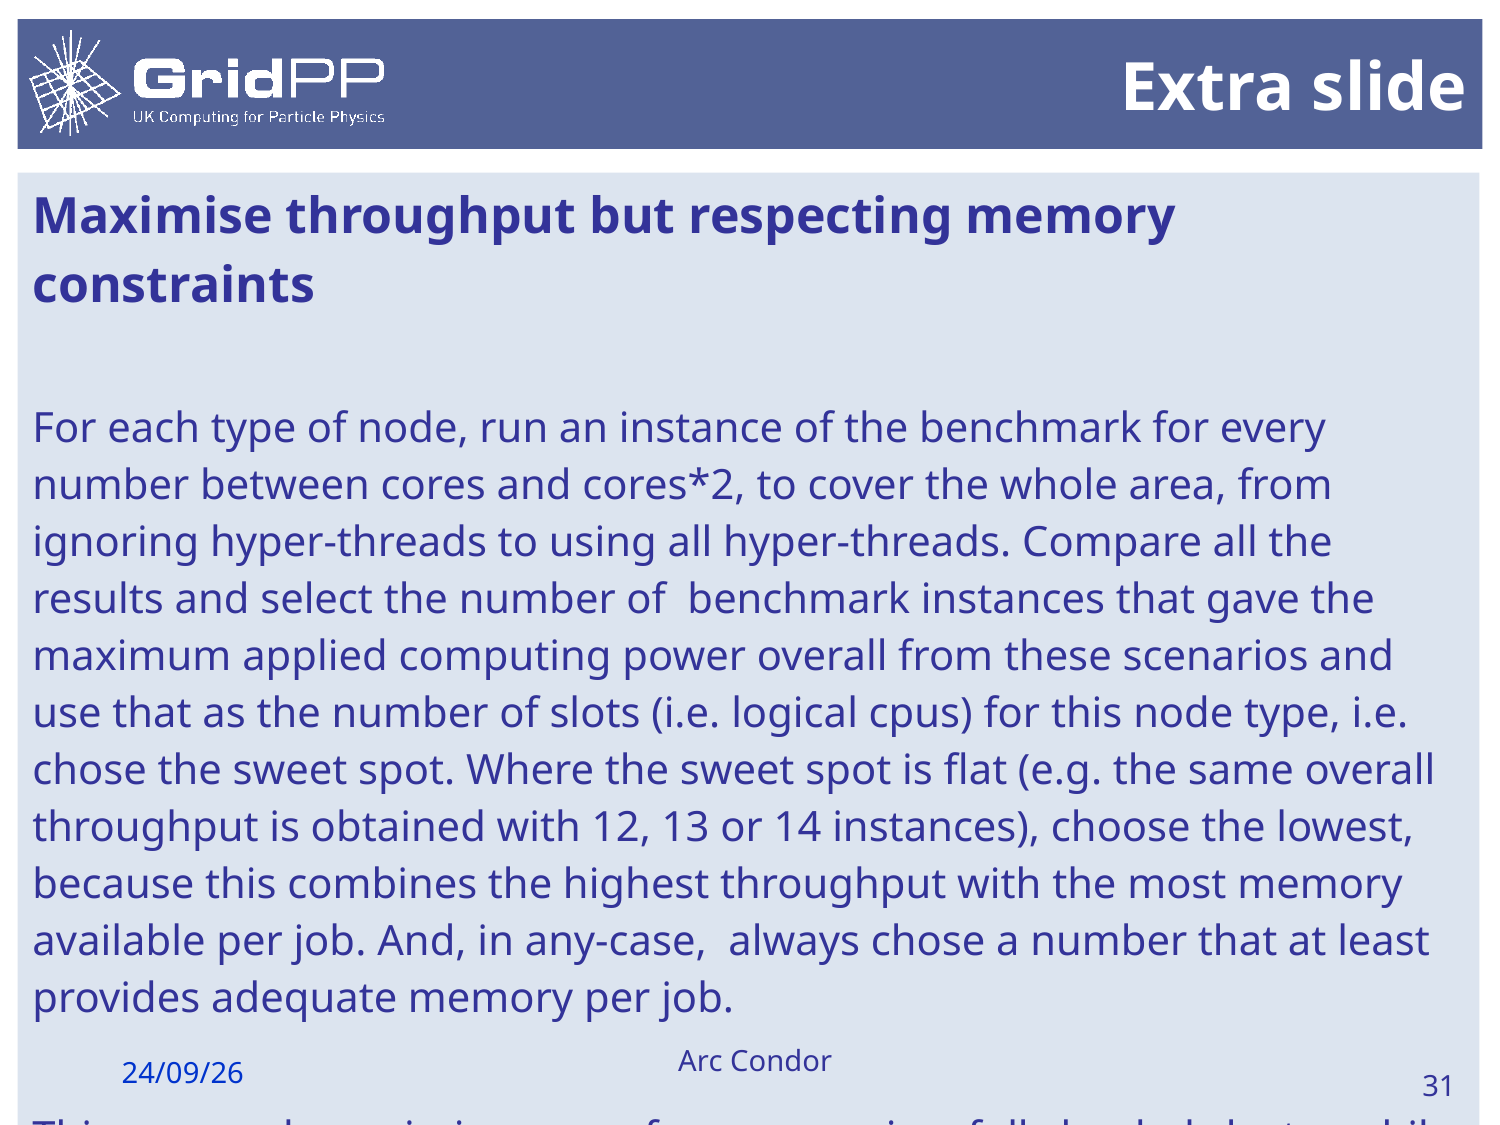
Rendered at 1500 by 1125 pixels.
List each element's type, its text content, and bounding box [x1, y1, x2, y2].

title Extra slide [513, 19, 1483, 149]
picture [29, 30, 384, 136]
list Maximise throughput but respecting memory constraints For each type of node, run an instance of the benchmark for every number between cores and cores*2, to cover the whole area, from ignoring hyper-threads to using all hyper-threads. Compare all the results and select the number of benchmark instances that gave the maximum applied computing power overall from these scenarios and use that as the number of slots (i.e. logical cpus) for this node type, i.e. chose the sweet spot. Where the sweet spot is flat (e.g. the same overall throughput is obtained with 12, 13 or 14 instances), choose the lowest, because this combines the highest throughput with the most memory available per job. And, in any-case, always chose a number that at least provides adequate memory per job. This approach maximises use of cpu power in a fully loaded cluster while giving adequate memory for each job. [17, 172, 1480, 991]
text_box Arc Condor [536, 1034, 975, 1094]
text_box 01/03/16 [29, 1046, 337, 1095]
text_box <number> [1388, 1059, 1471, 1094]
